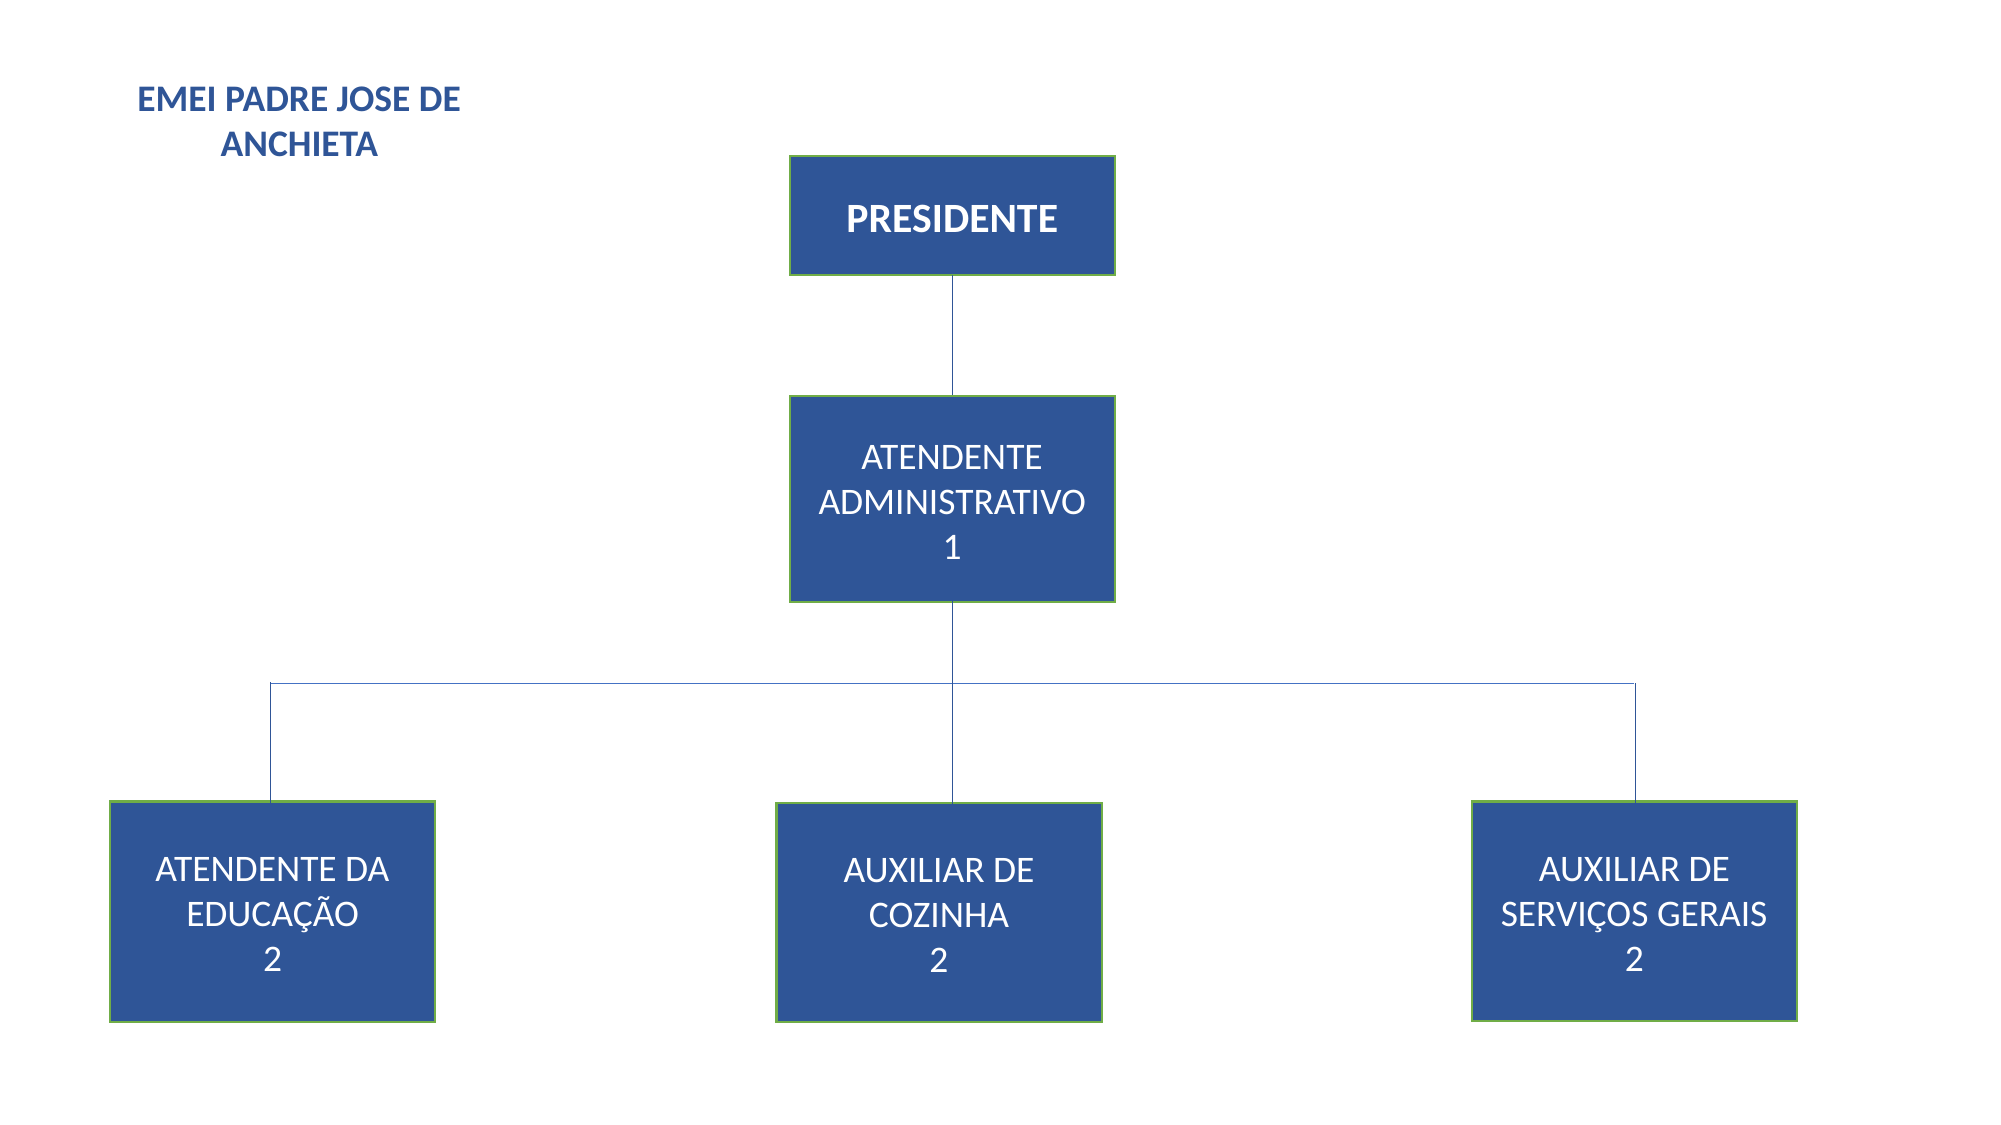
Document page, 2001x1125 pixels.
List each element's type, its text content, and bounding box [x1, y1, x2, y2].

text_box AUXILIAR DE COZINHA 2 [777, 803, 1102, 1022]
text_box ATENDENTE ADMINISTRATIVO 1 [790, 396, 1115, 602]
text_box PRESIDENTE [790, 156, 1115, 275]
text_box AUXILIAR DE SERVIÇOS GERAIS 2 [1472, 801, 1797, 1021]
text_box EMEI PADRE JOSE DE ANCHIETA [101, 66, 497, 173]
text_box ATENDENTE DA EDUCAÇÃO 2 [110, 801, 435, 1022]
